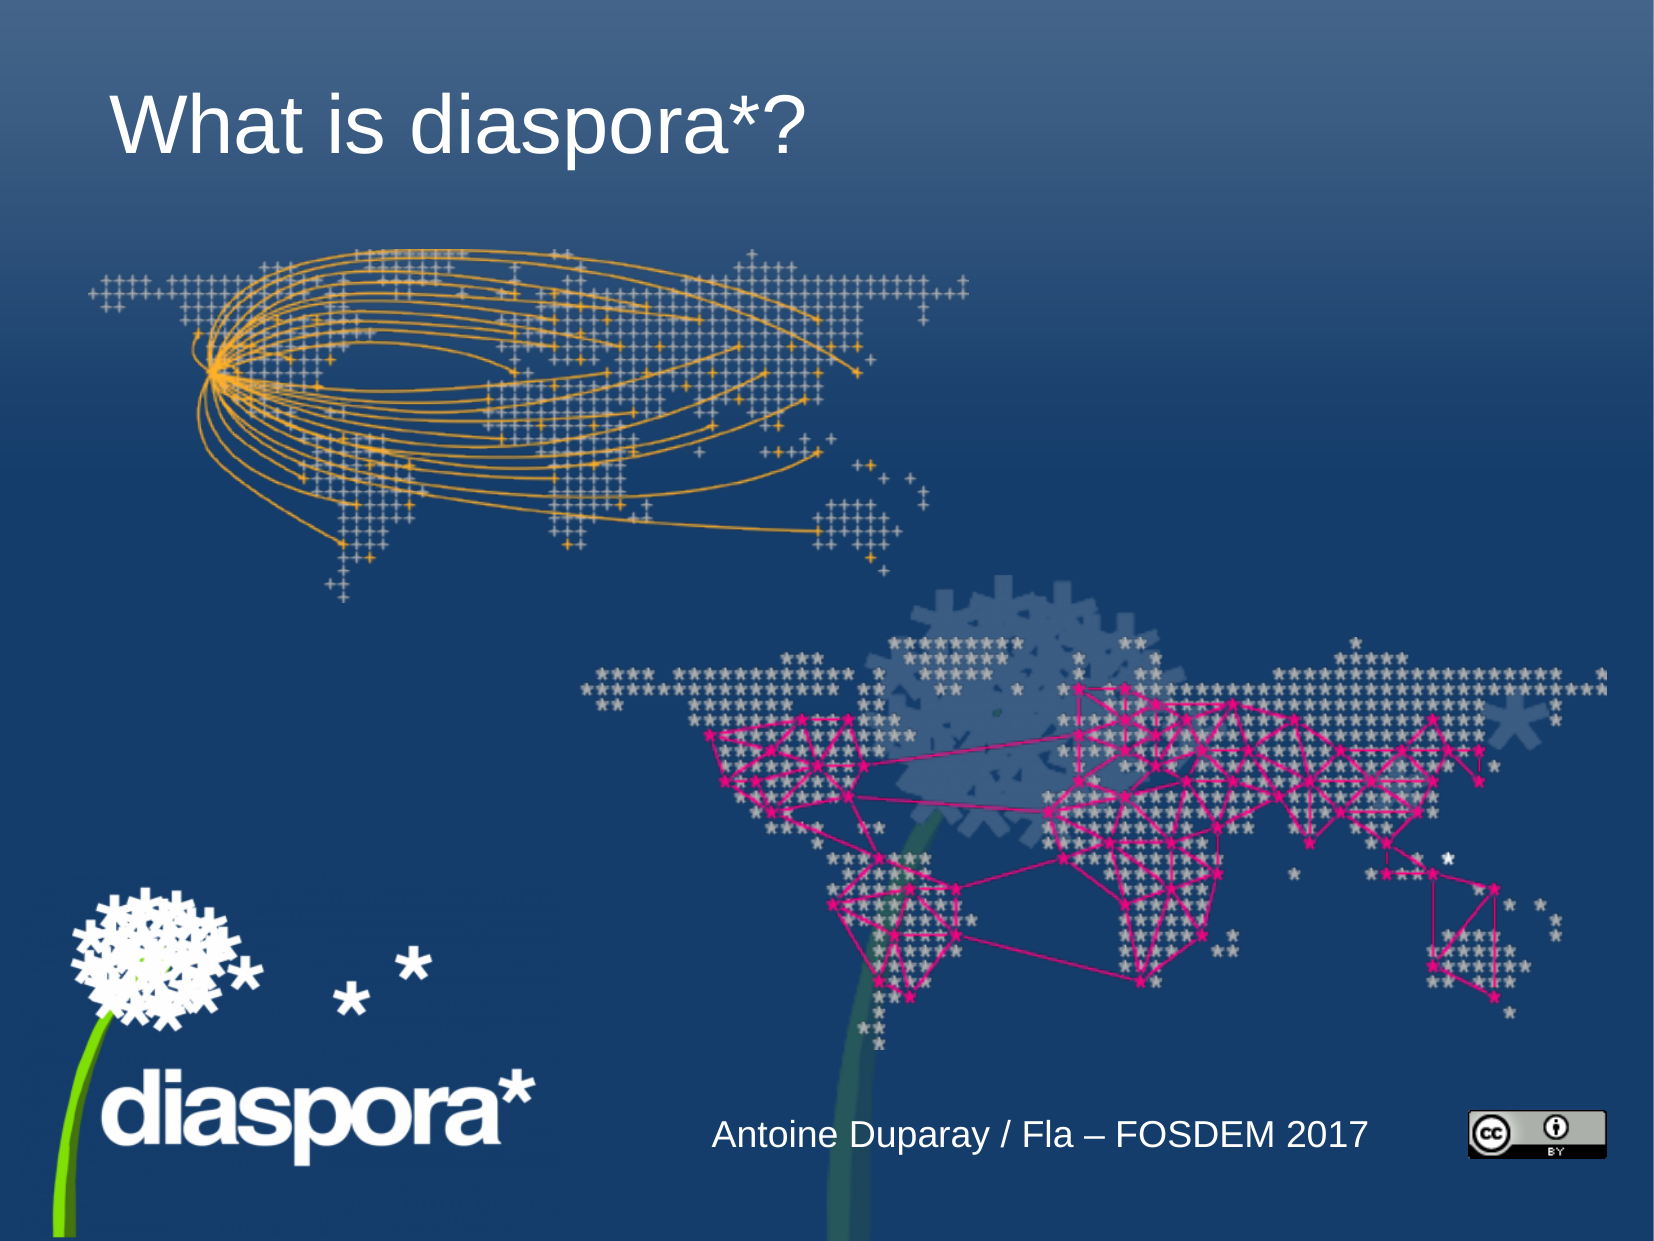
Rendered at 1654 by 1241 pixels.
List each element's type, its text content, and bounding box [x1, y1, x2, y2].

picture [0, 0, 1654, 1241]
text_box What is diaspora*? [94, 70, 1477, 254]
text_box Antoine Duparay / Fla – FOSDEM 2017 [696, 1105, 1394, 1205]
